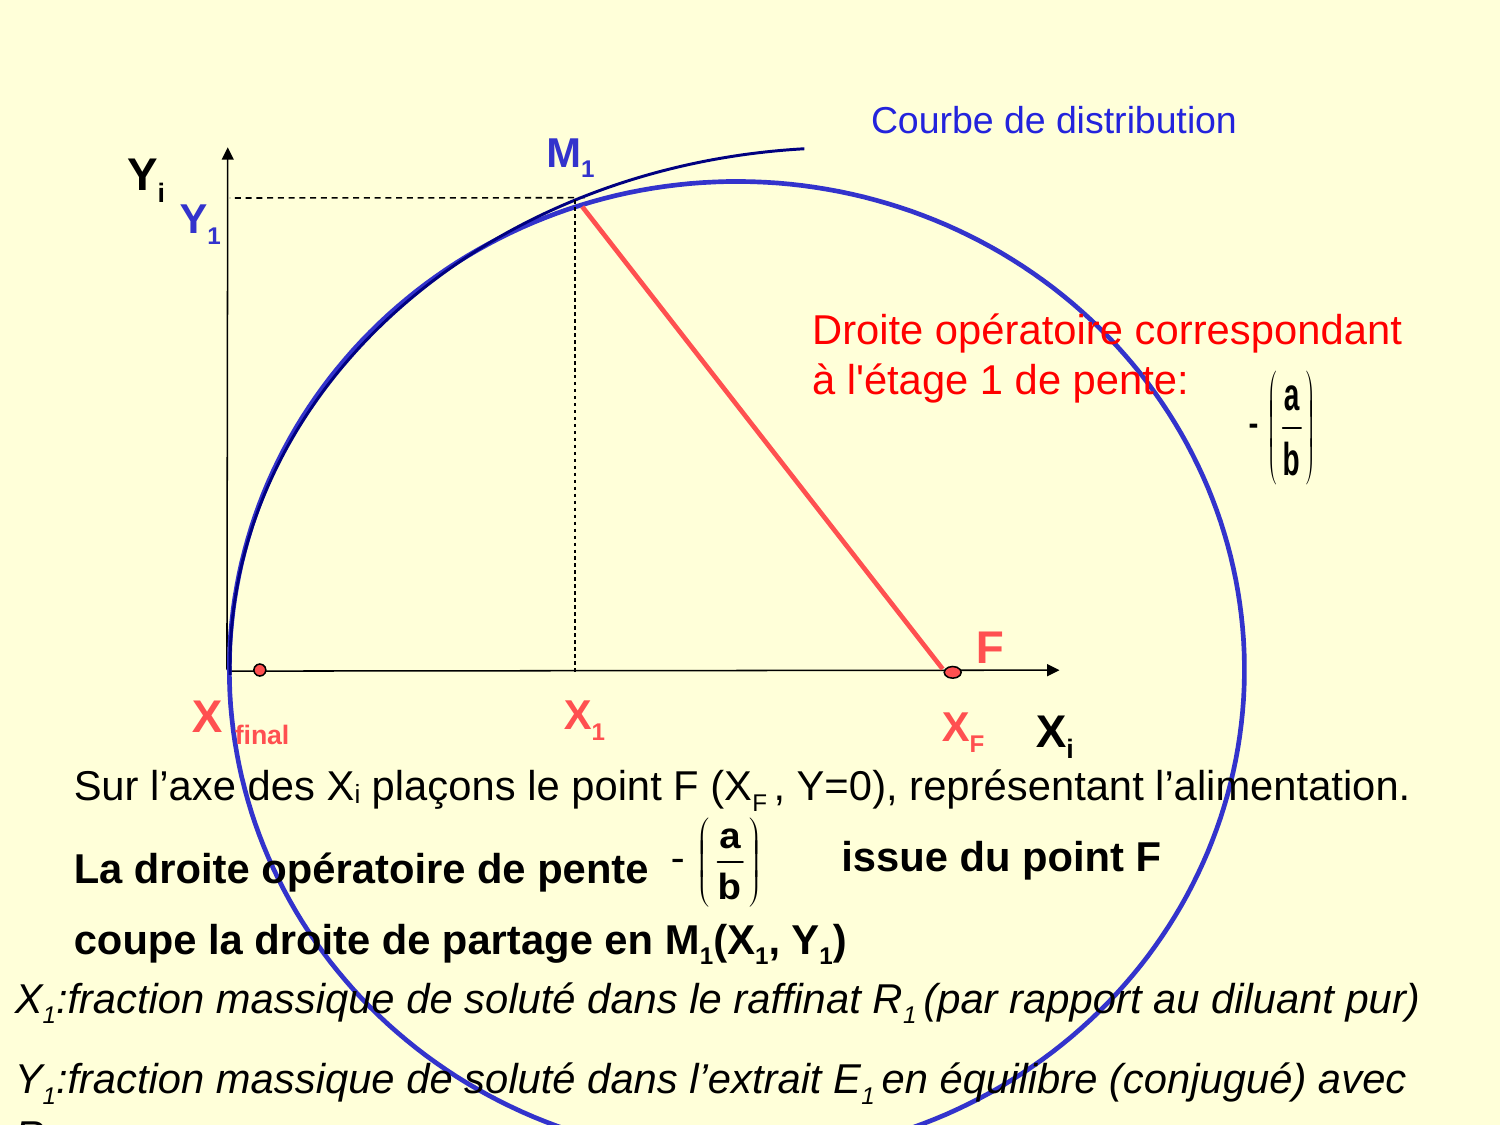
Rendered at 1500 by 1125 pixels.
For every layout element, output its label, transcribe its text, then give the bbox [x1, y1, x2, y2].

text_box X1:fraction massique de soluté dans le raffinat R1 (par rapport au diluant pur) Y1:fraction massique de soluté dans l’extrait E1 en équilibre (conjugué) avec R1 [0, 964, 1477, 1125]
chart [1244, 411, 1320, 494]
text_box [944, 666, 961, 679]
text_box Courbe de distribution [856, 88, 1388, 149]
text_box Y1 [164, 184, 260, 257]
text_box [253, 664, 266, 677]
text_box XF [927, 692, 1030, 765]
text_box coupe la droite de partage en M1(X1, Y1) [59, 904, 1034, 964]
text_box La droite opératoire de pente [58, 834, 665, 900]
text_box M1 [531, 118, 650, 191]
text_box Droite opératoire correspondant à l'étage 1 de pente: [797, 295, 1418, 411]
text_box issue du point F [826, 822, 1211, 888]
text_box X final [177, 679, 331, 758]
chart [665, 810, 768, 904]
text_box F [961, 609, 1063, 681]
text_box Xi [1030, 693, 1116, 751]
text_box Sur l’axe des Xi plaçons le point F (XF , Y=0), représentant l’alimentation. [59, 751, 1447, 824]
text_box Yi [112, 137, 195, 219]
text_box X1 [549, 680, 644, 754]
